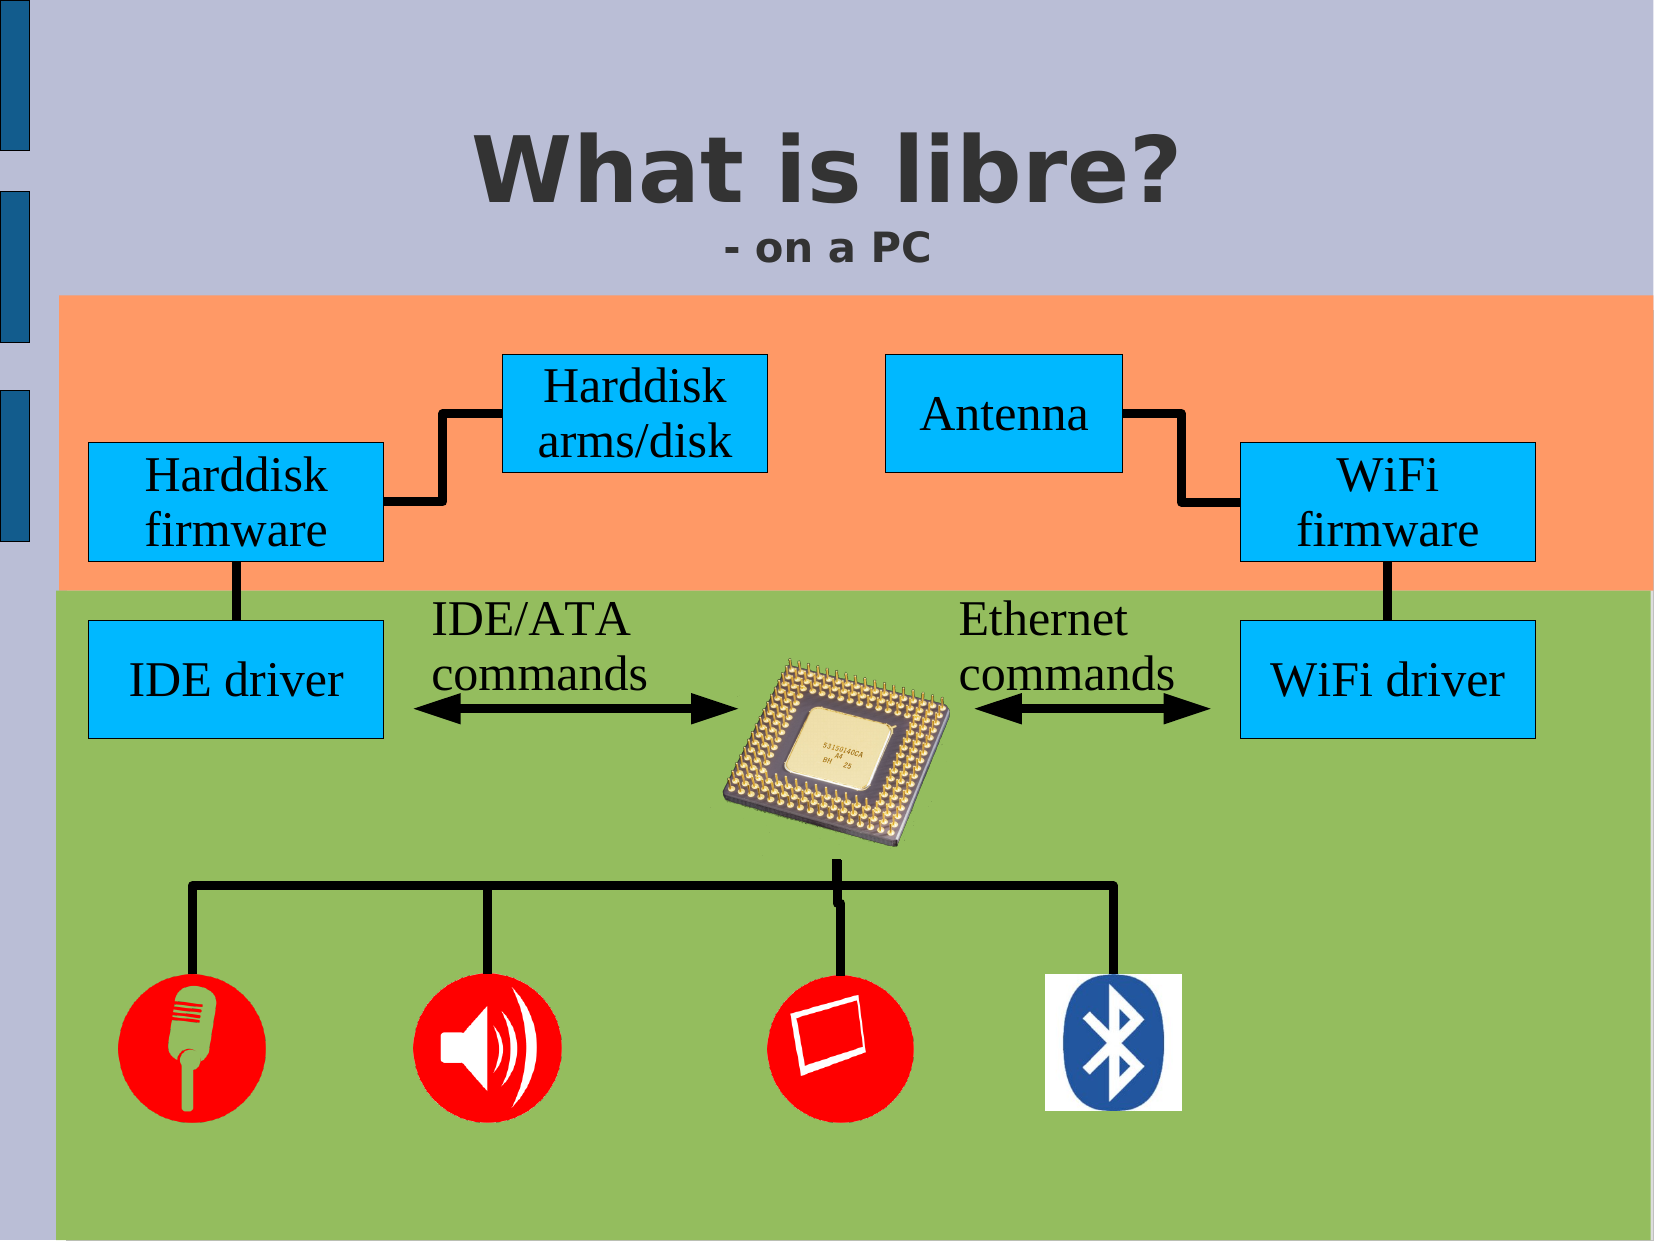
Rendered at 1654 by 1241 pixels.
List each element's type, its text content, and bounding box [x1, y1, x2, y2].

text_box Harddisk firmware [88, 442, 384, 562]
text_box IDE/ATA commands [431, 590, 648, 702]
picture [767, 975, 914, 1123]
picture [118, 974, 266, 1123]
text_box IDE driver [88, 620, 384, 739]
picture [413, 973, 562, 1123]
text_box Ethernet commands [958, 590, 1175, 757]
text_box Antenna [885, 354, 1123, 473]
text_box Harddisk arms/disk [502, 354, 768, 473]
text_box WiFi driver [1240, 620, 1536, 739]
picture [708, 649, 966, 860]
text_box WiFi firmware [1240, 442, 1536, 562]
title What is libre? - on a PC [121, 91, 1534, 295]
picture [1045, 974, 1182, 1111]
text_box [56, 295, 1654, 1241]
